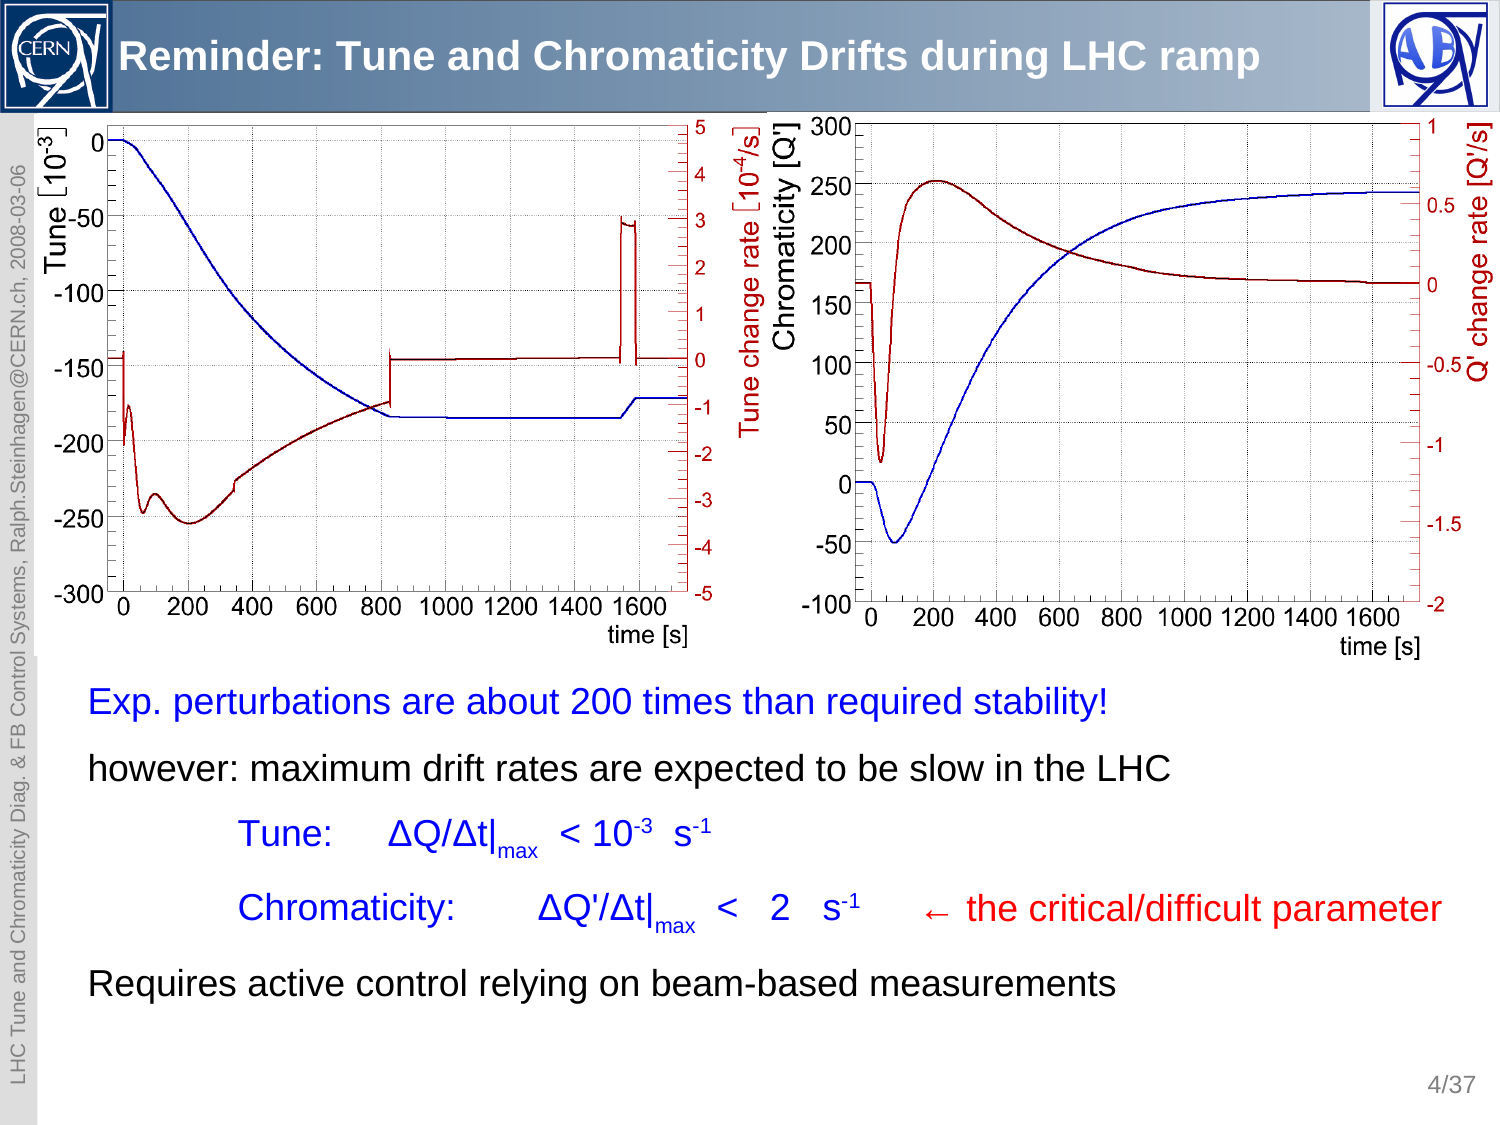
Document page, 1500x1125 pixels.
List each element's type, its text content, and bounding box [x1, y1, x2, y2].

text_box ← the critical/difficult parameter [903, 879, 1452, 942]
title Reminder: Tune and Chromaticity Drifts during LHC ramp [118, 0, 1359, 113]
picture [0, 0, 113, 113]
picture [34, 112, 1500, 668]
list Exp. perturbations are about 200 times than required stability! however: maximum drift rates are expected to be slow in the LHC Tune: ΔQ/Δt|max < 10-3 s-1 Chromaticity: ΔQ'/Δt|max < 2 s-1 Requires active control relying on beam-based measurements [87, 679, 1438, 1030]
picture [1382, 1, 1489, 108]
